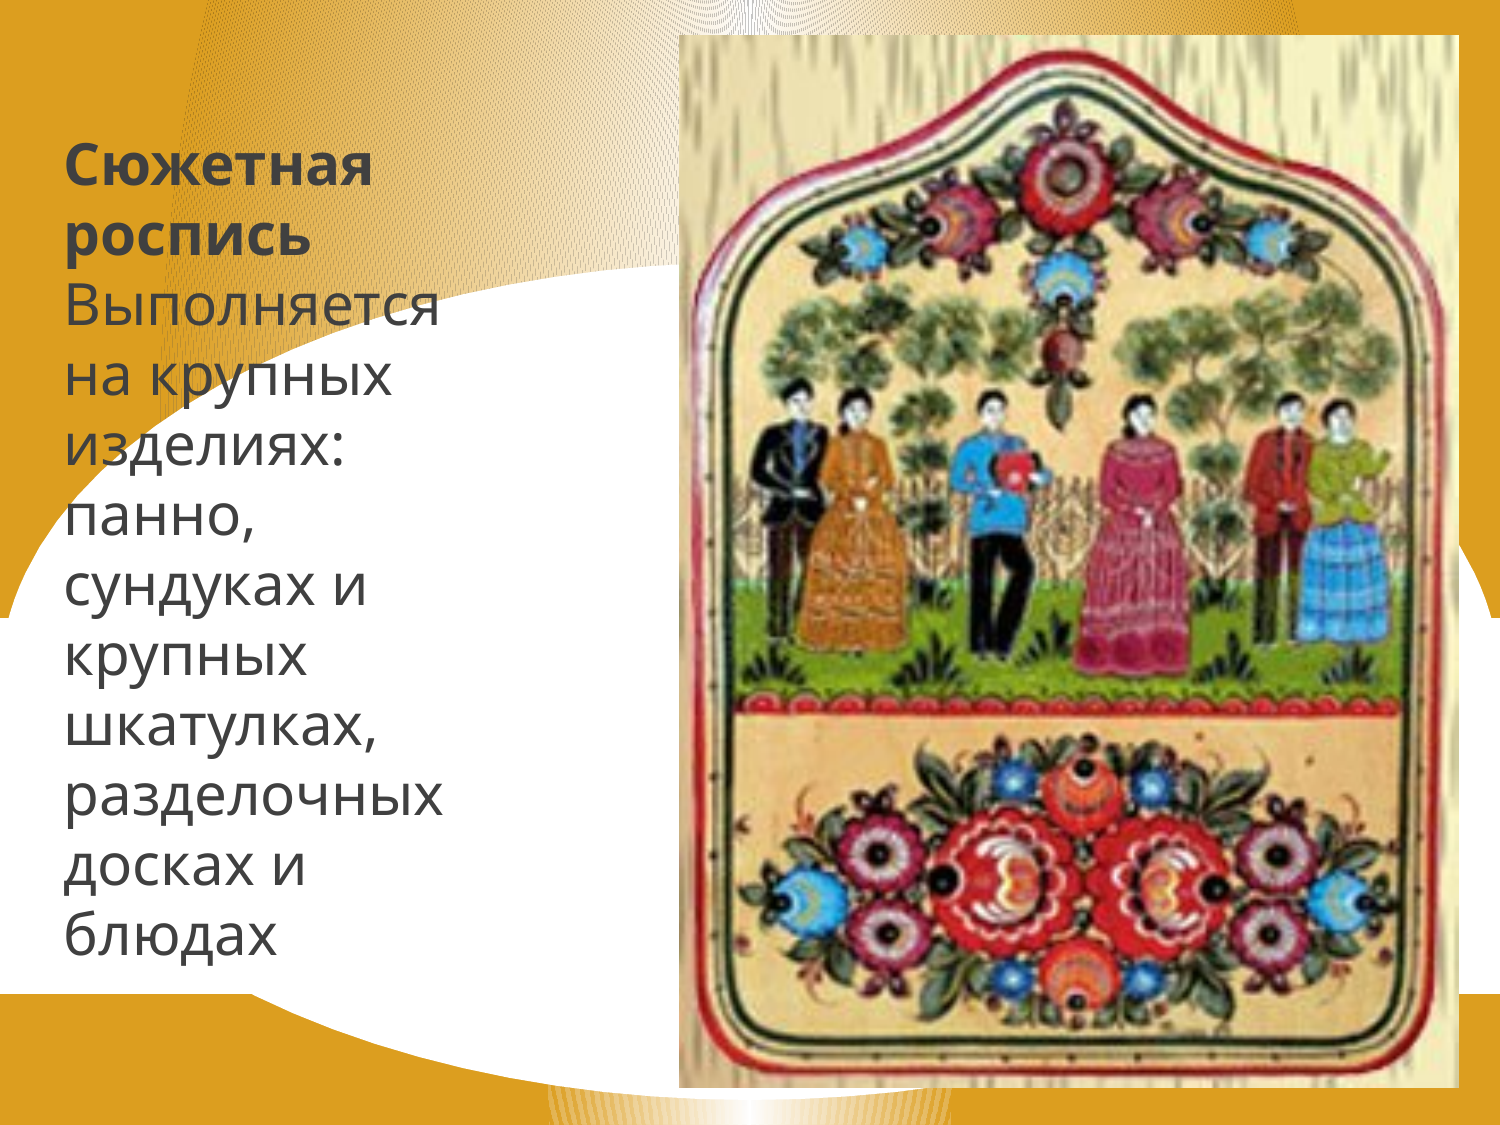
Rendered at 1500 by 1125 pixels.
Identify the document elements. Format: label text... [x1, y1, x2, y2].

list Сюжетная роспись Выполняется на крупных изделиях: панно, сундуках и крупных шкатулках, разделочных досках и блюдах [41, 120, 491, 1071]
picture [679, 35, 1459, 1088]
